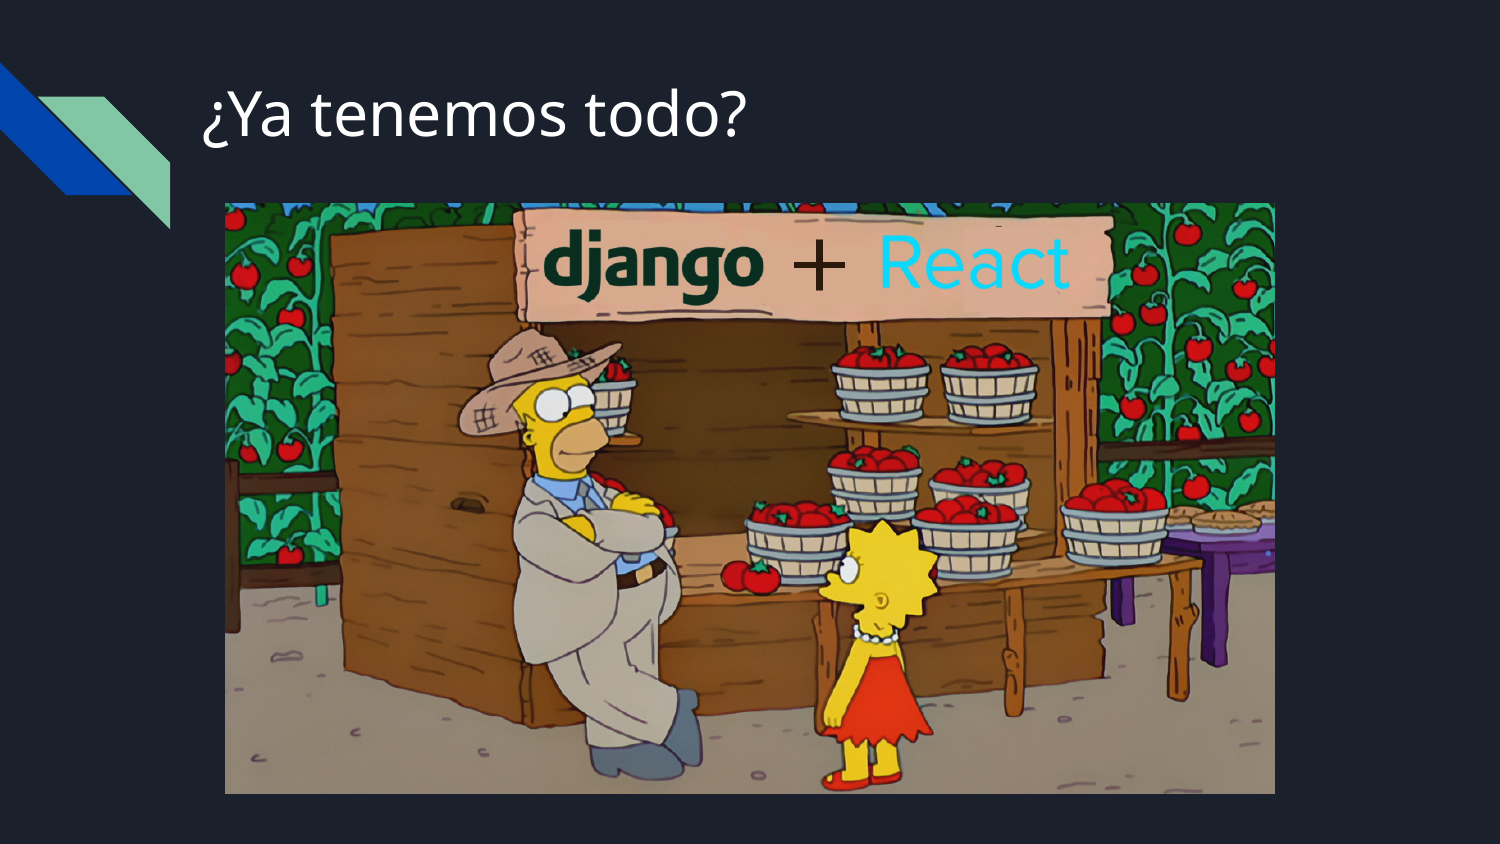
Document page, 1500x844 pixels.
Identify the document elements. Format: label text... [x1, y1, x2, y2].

title ¿Ya tenemos todo? [187, 47, 1370, 204]
picture [225, 203, 1275, 794]
